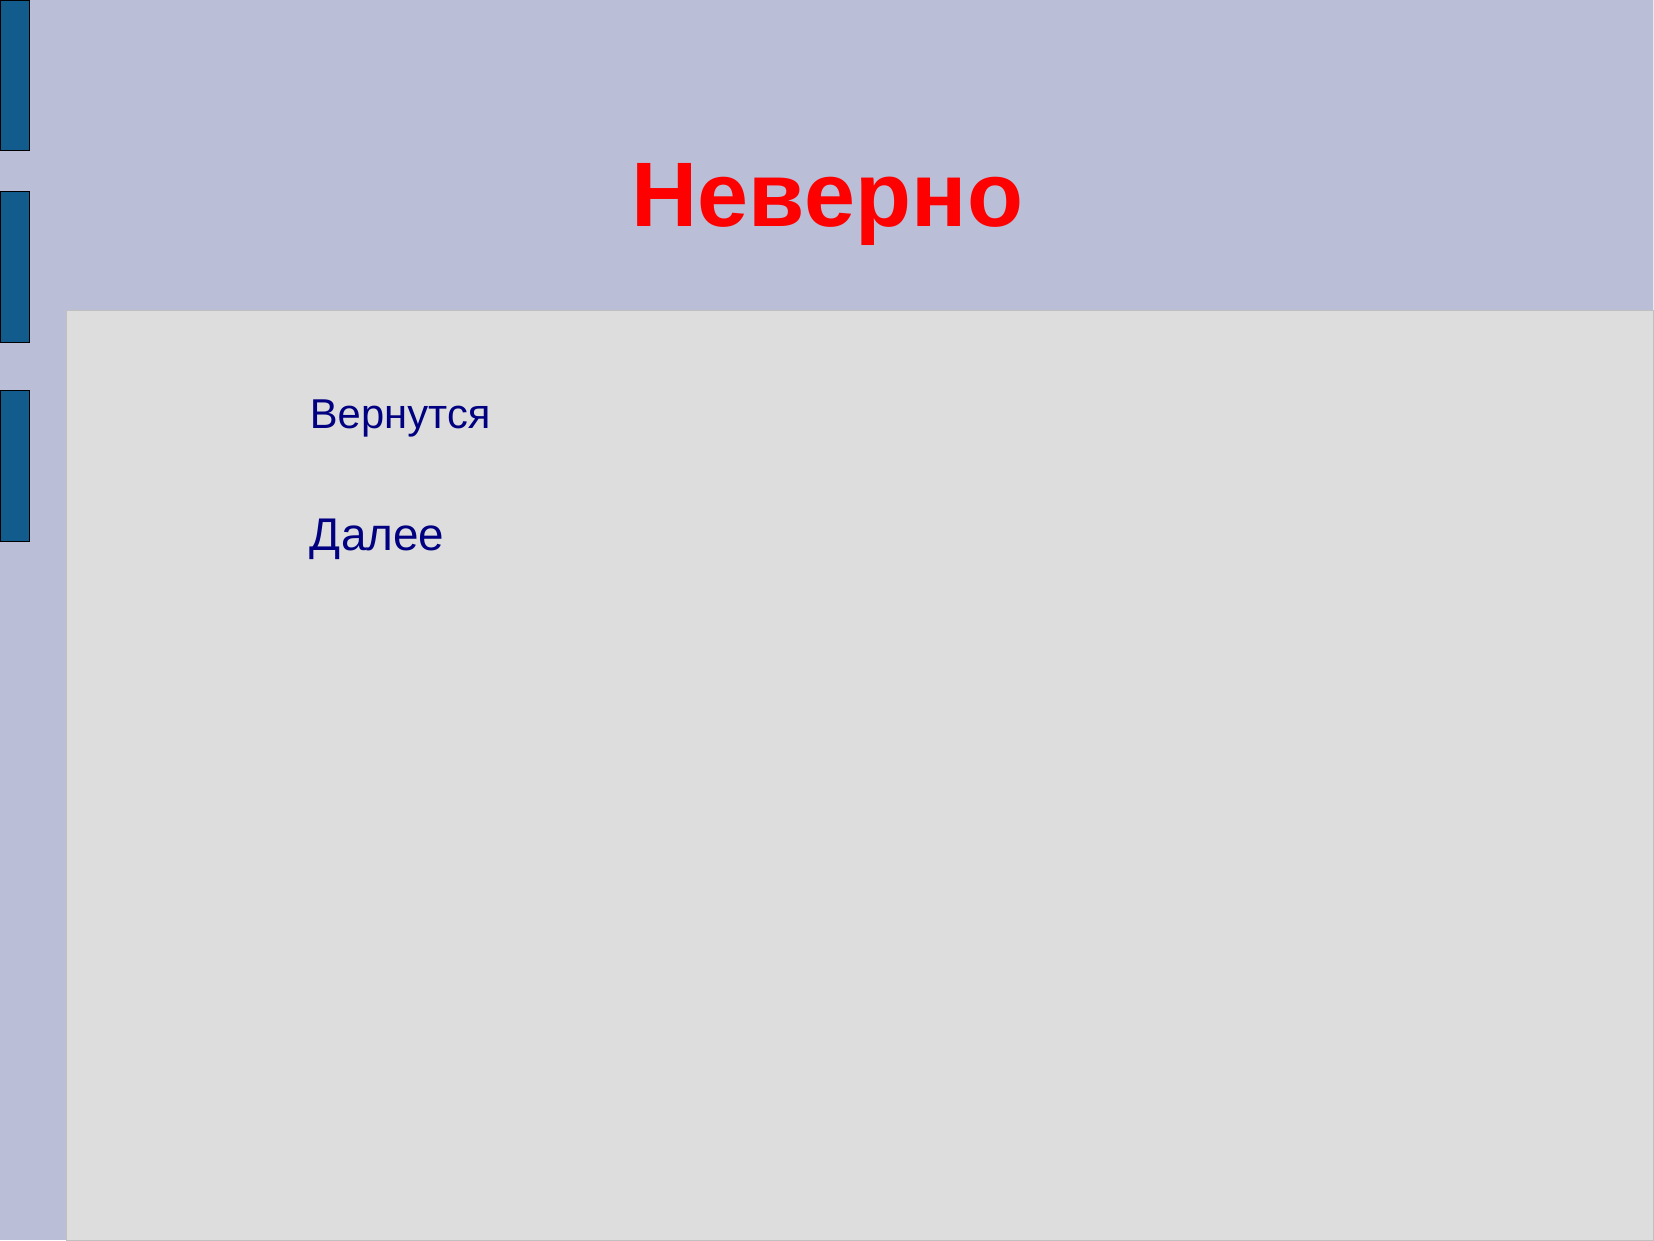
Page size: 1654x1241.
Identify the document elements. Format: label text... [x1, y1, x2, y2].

text_box Вернутся [295, 383, 532, 446]
text_box Далее [295, 501, 465, 568]
title Неверно [121, 98, 1534, 291]
